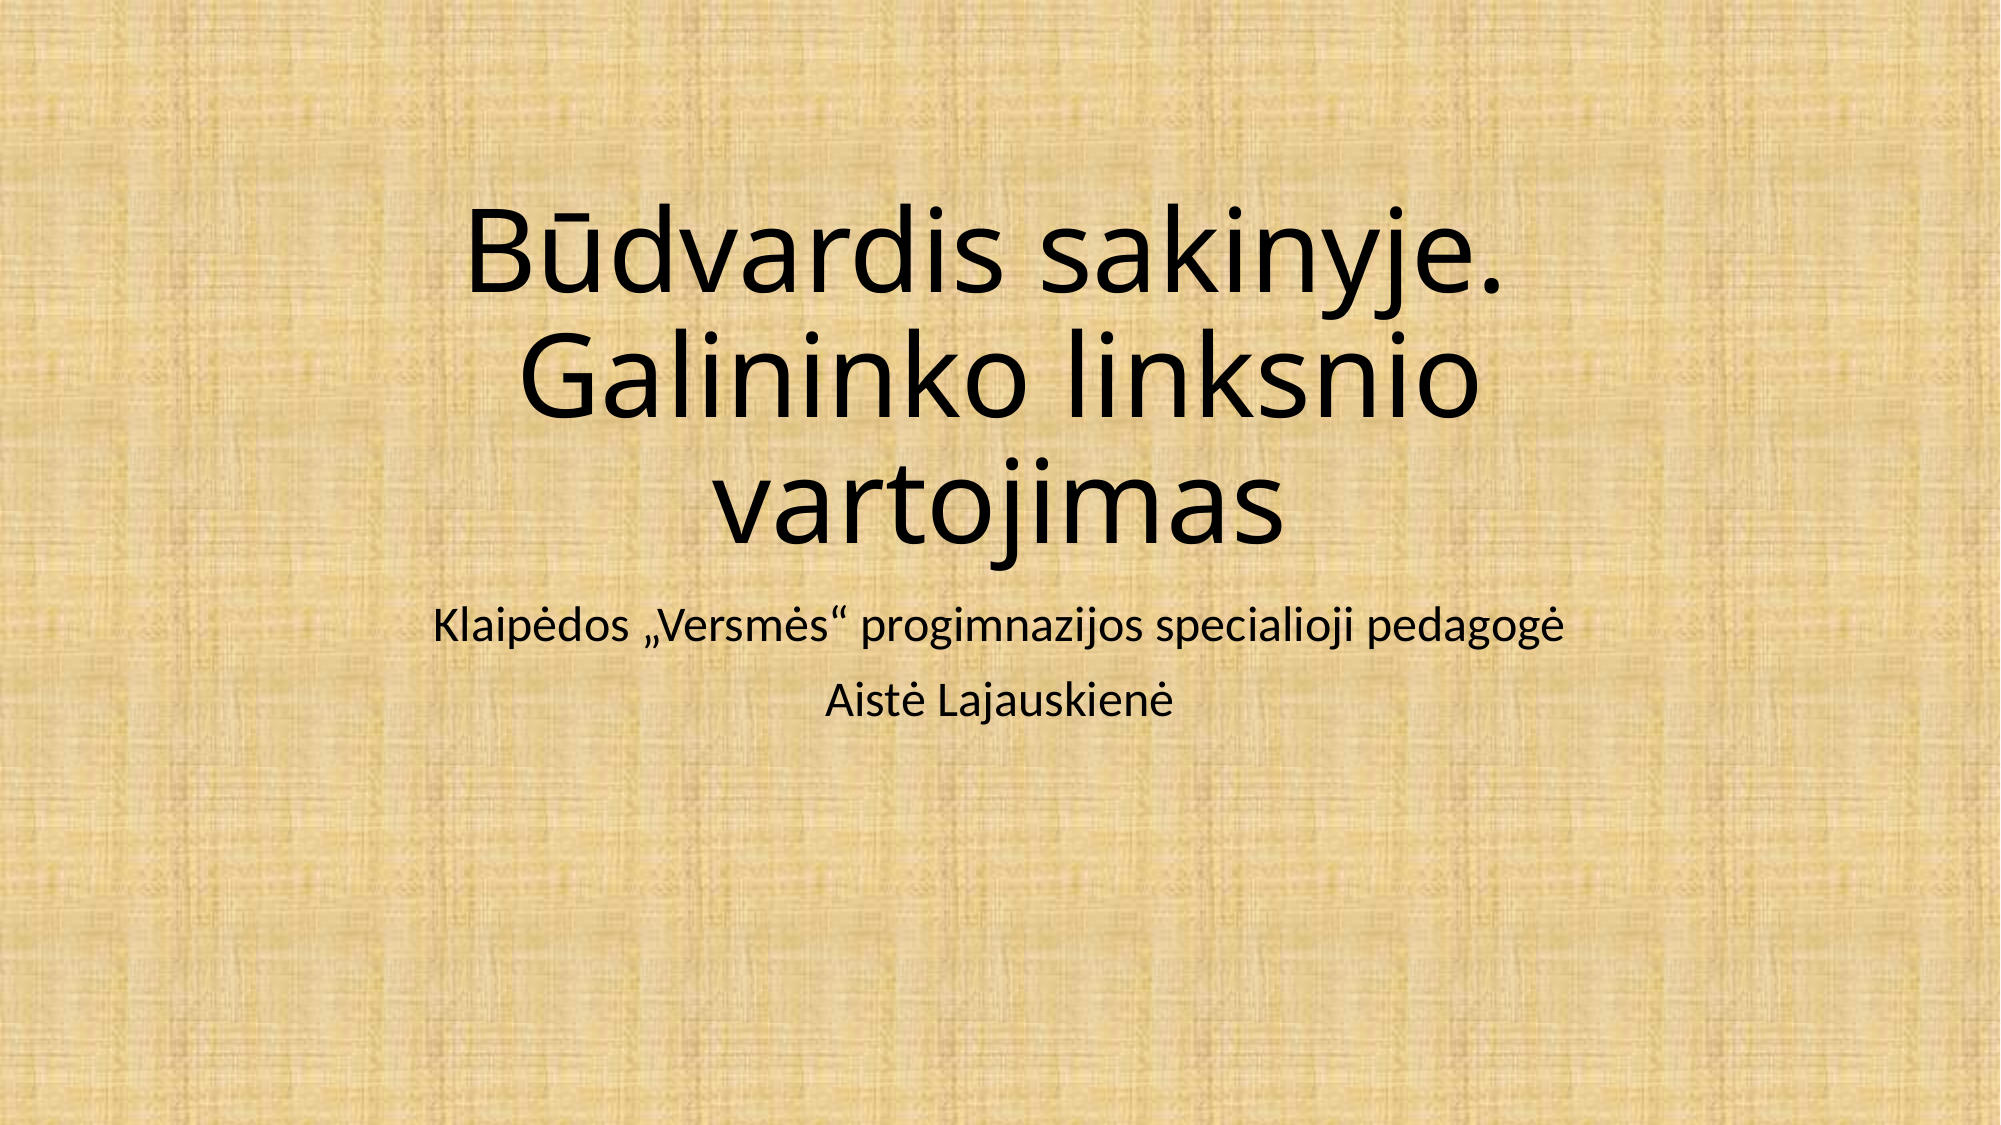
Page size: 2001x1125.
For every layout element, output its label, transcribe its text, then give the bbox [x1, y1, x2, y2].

subtitle Klaipėdos „Versmės“ progimnazijos specialioji pedagogė Aistė Lajauskienė [249, 590, 1750, 863]
title Būdvardis sakinyje. Galininko linksnio vartojimas [249, 184, 1750, 576]
